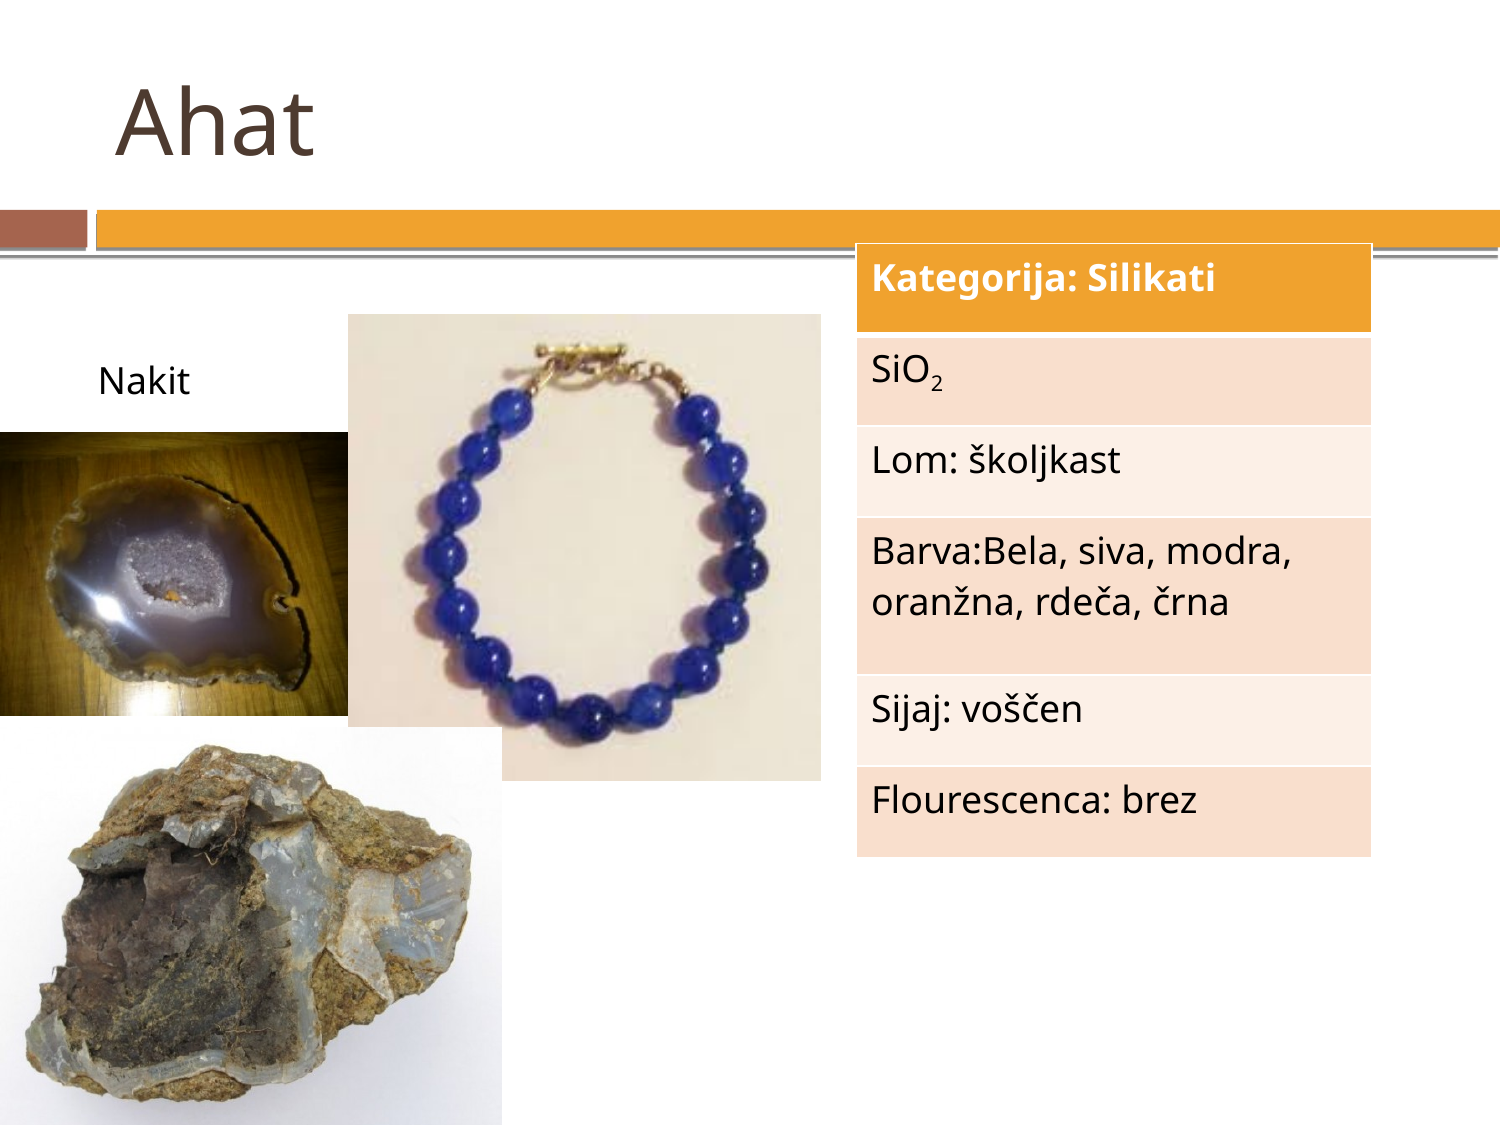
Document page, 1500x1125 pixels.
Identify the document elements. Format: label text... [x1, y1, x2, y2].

text_box Nakit [82, 349, 206, 410]
picture [0, 314, 821, 1125]
table_cell SiO2 [857, 338, 1371, 425]
title Ahat [100, 37, 1438, 200]
table_cell Barva:Bela, siva, modra, oranžna, rdeča, črna [857, 518, 1371, 674]
table_cell Sijaj: voščen [857, 676, 1371, 765]
table_cell Lom: školjkast [857, 427, 1371, 516]
table_header Kategorija: Silikati [857, 244, 1371, 332]
table_cell Flourescenca: brez [857, 767, 1371, 857]
